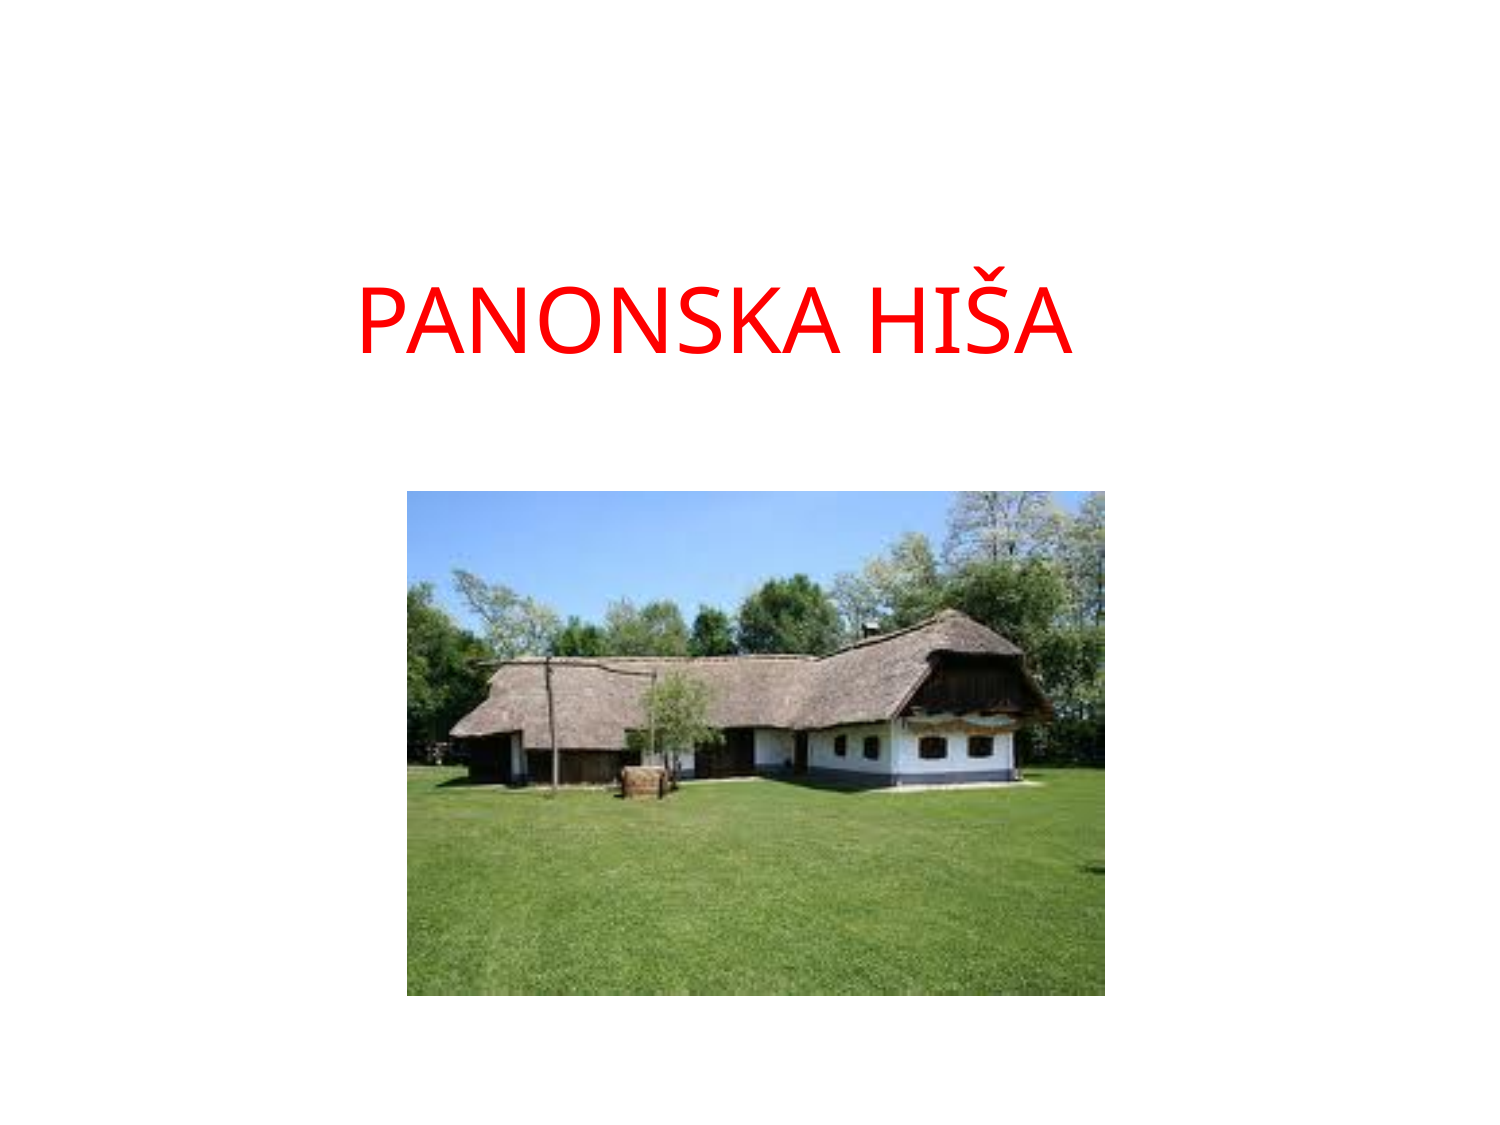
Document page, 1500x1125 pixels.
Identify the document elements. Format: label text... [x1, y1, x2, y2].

title PANONSKA HIŠA [76, 196, 1352, 438]
picture [407, 491, 1105, 996]
